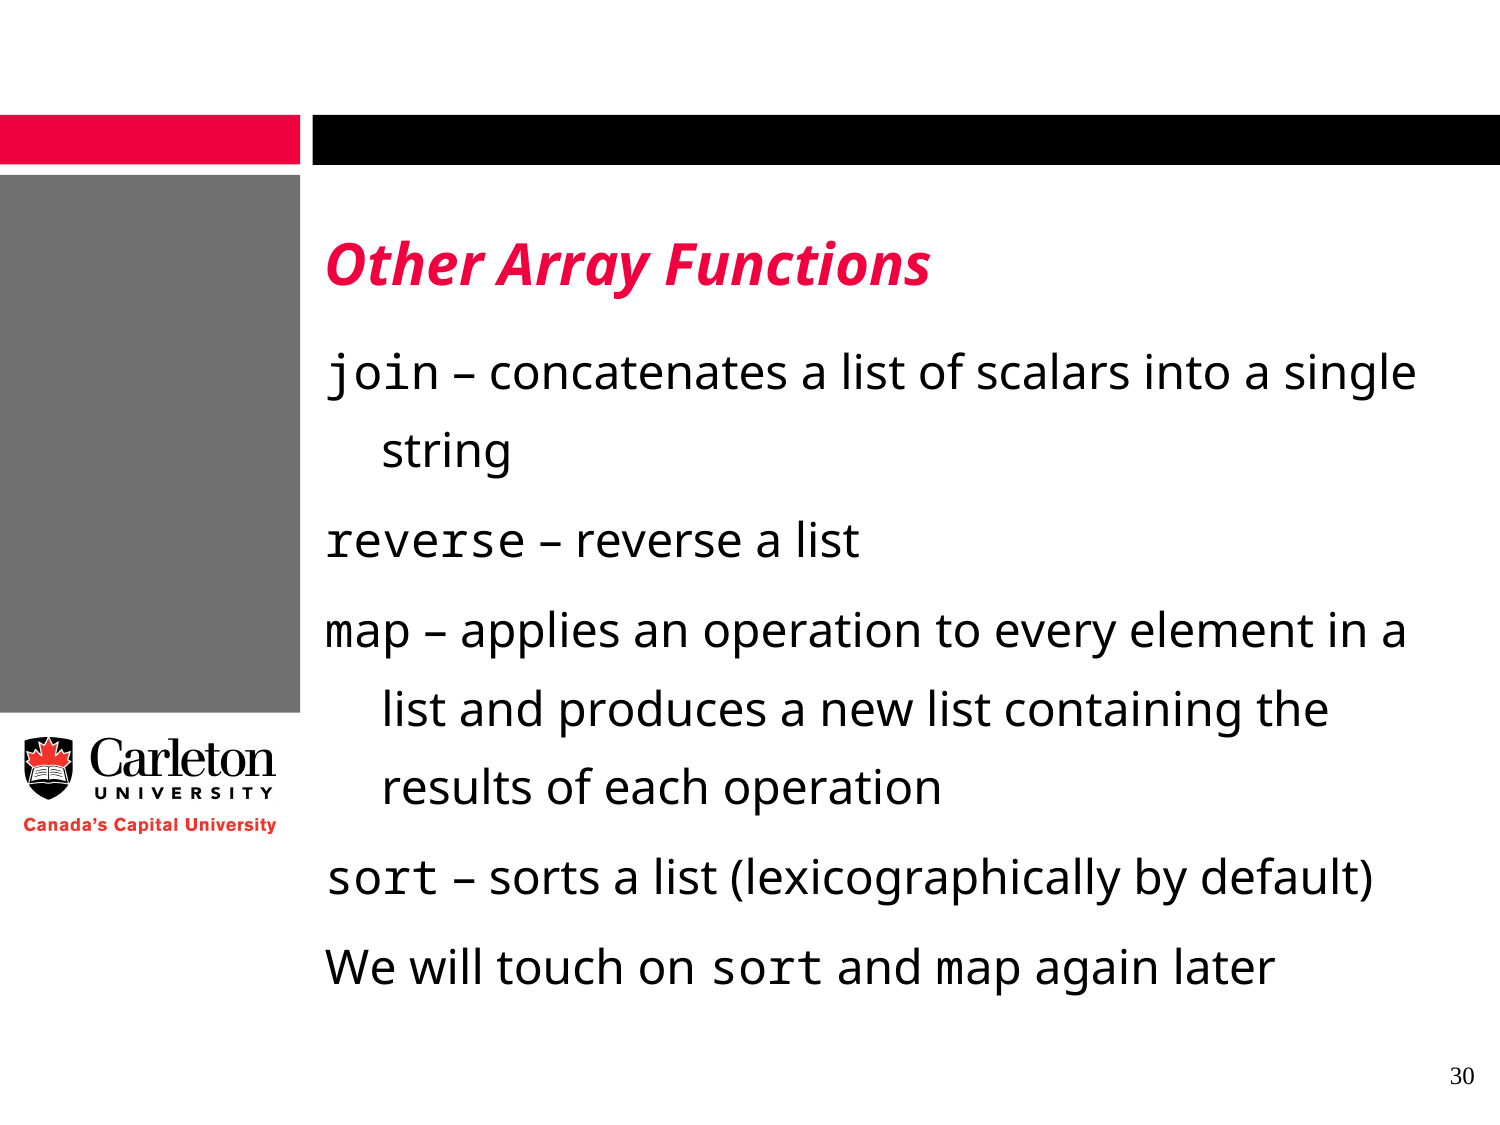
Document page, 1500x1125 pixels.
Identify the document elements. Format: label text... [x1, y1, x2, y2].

list join – concatenates a list of scalars into a single string reverse – reverse a list map – applies an operation to every element in a list and produces a new list containing the results of each operation sort – sorts a list (lexicographically by default) We will touch on sort and map again later [324, 324, 1450, 1036]
title Other Array Functions [324, 194, 1450, 324]
picture [24, 737, 276, 834]
